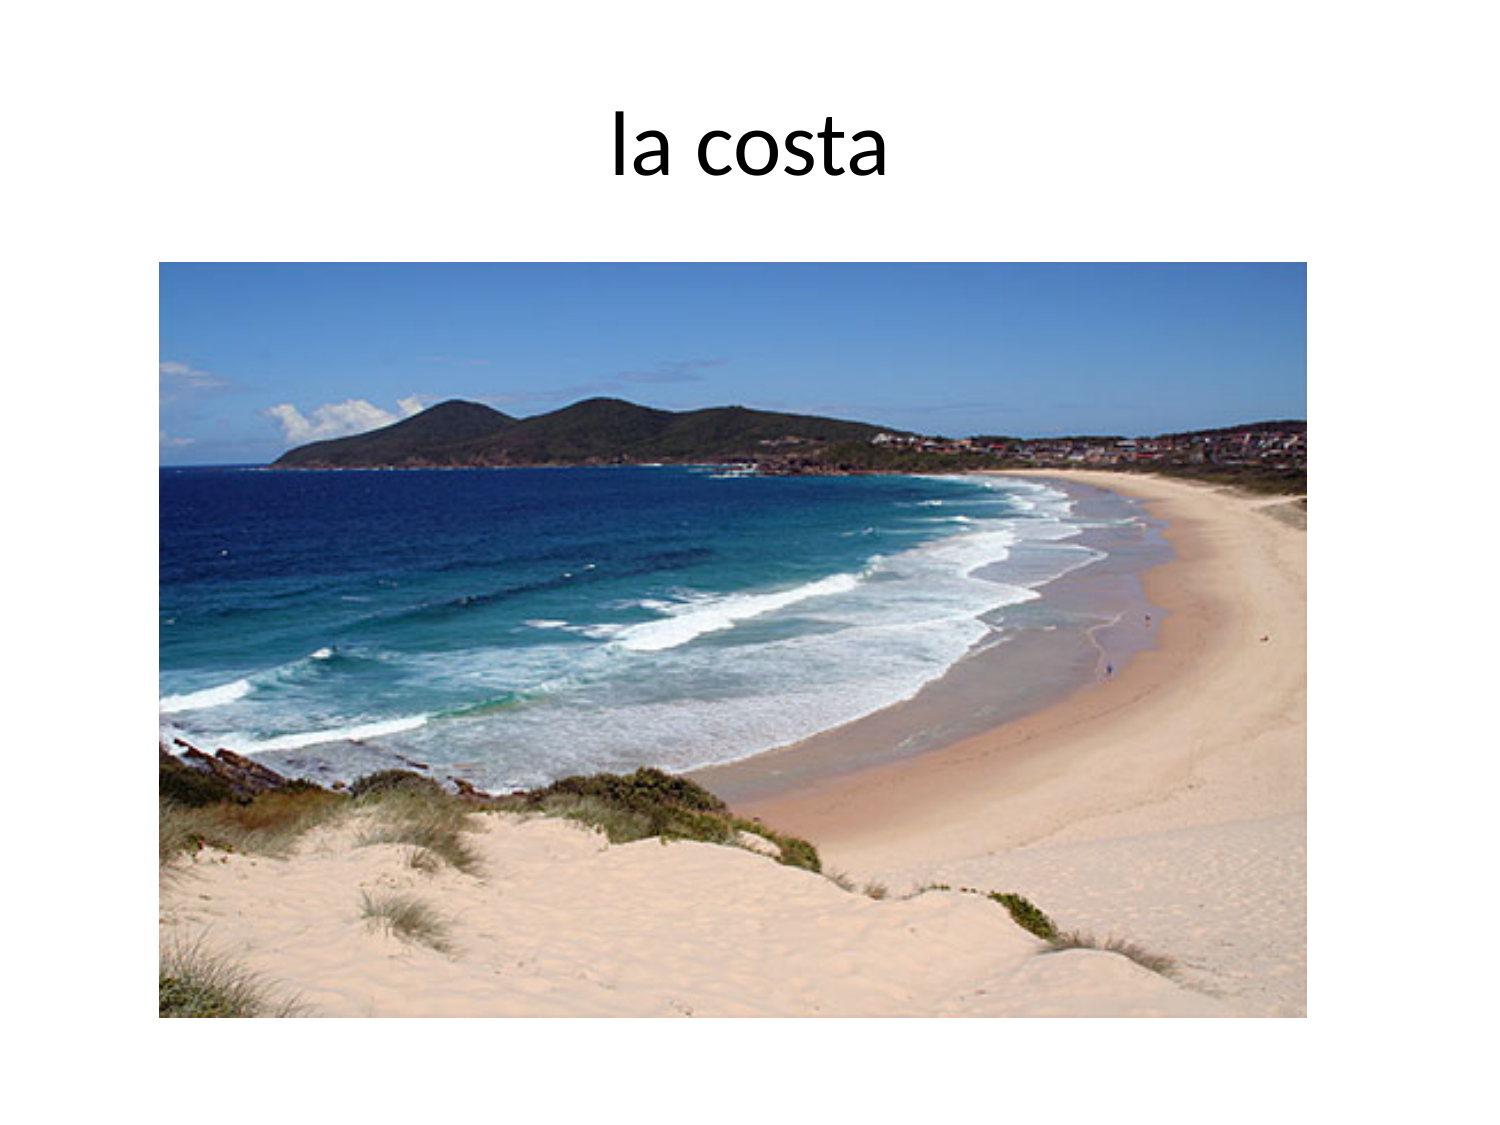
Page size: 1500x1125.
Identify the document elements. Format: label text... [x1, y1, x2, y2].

picture [159, 262, 1307, 1018]
title la costa [75, 45, 1425, 233]
